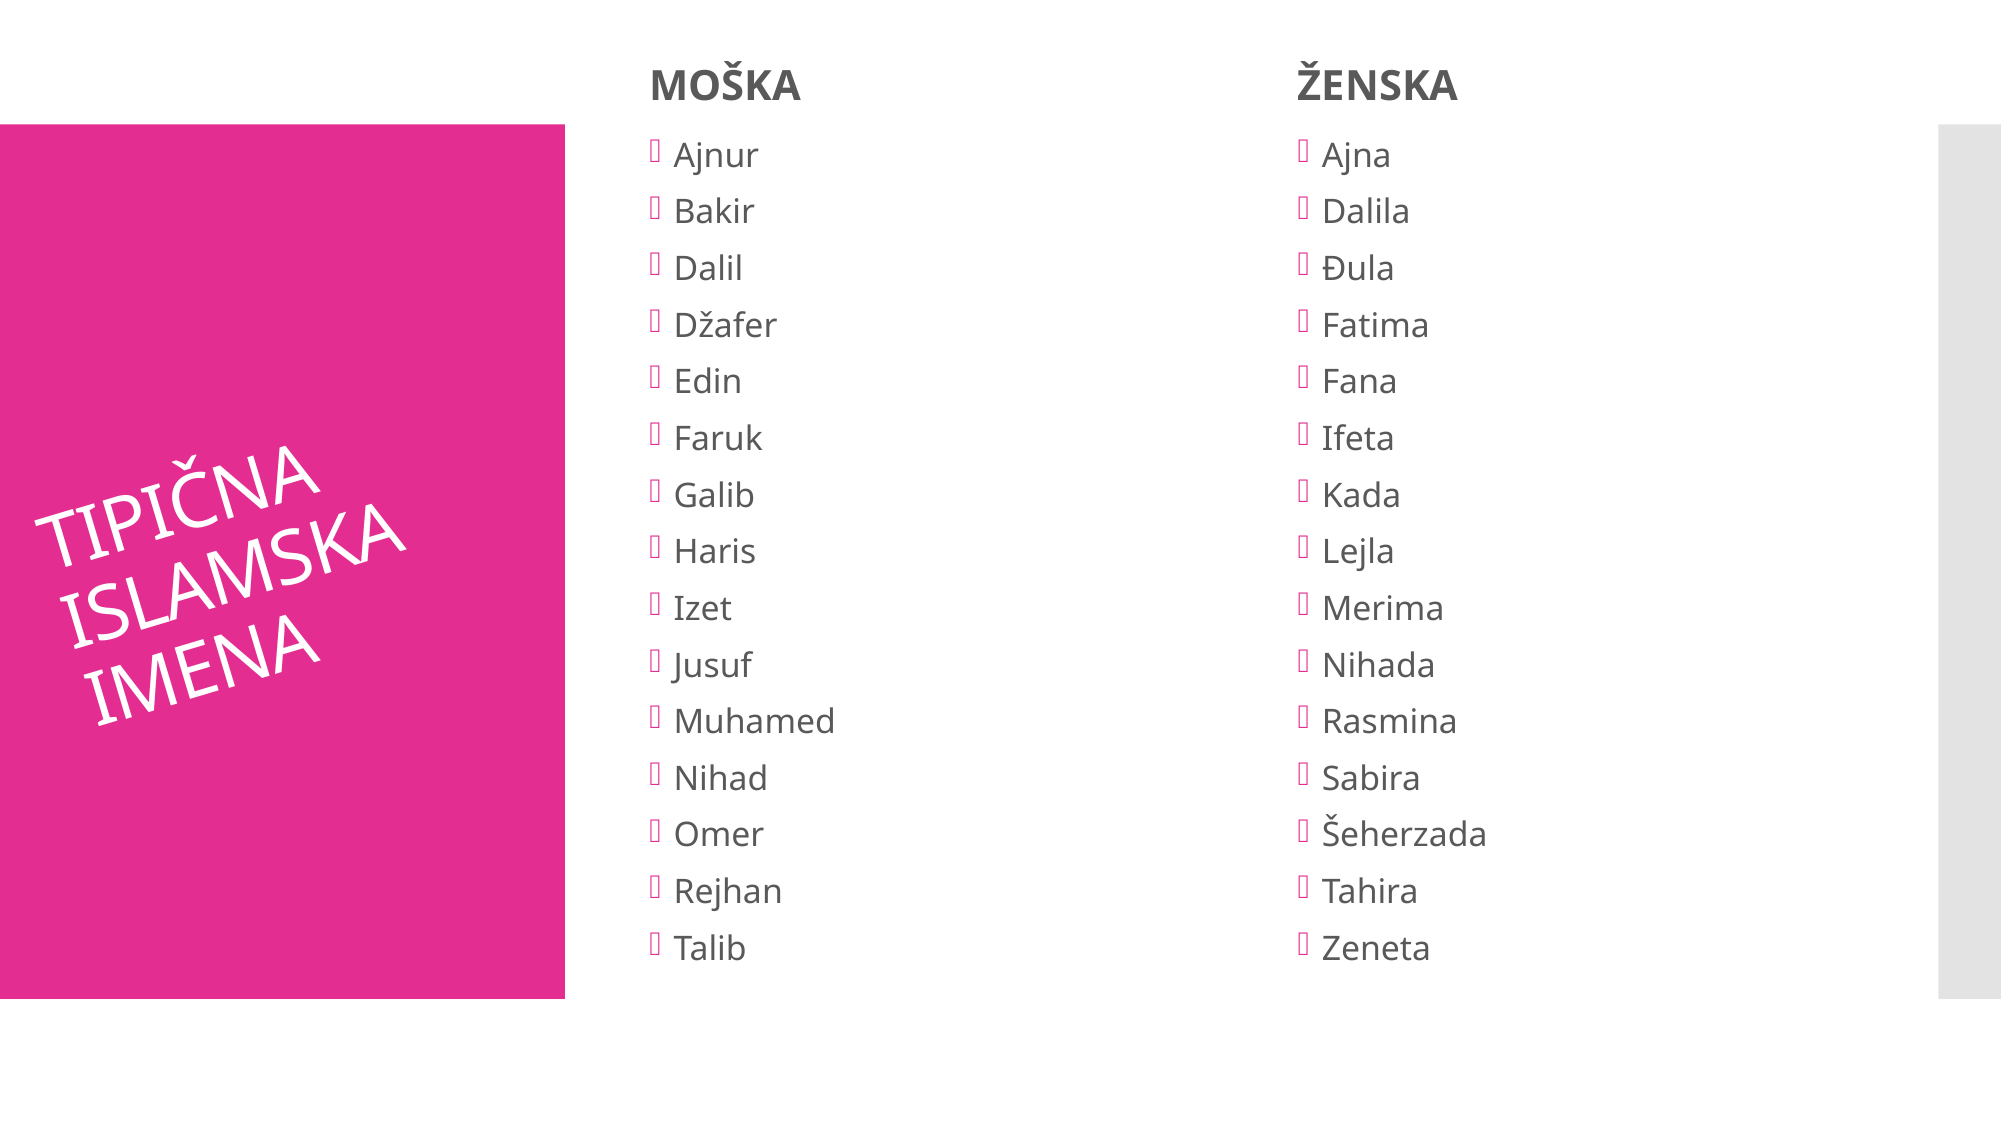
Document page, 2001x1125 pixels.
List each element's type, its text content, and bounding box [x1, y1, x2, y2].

list Ajnur Bakir Dalil Džafer Edin Faruk Galib Haris Izet Jusuf Muhamed Nihad Omer Rejhan Talib [634, 130, 1205, 977]
list ŽENSKA [1282, 0, 1853, 118]
title TIPIČNA ISLAMSKA IMENA [0, 130, 624, 993]
list Ajna Dalila Đula Fatima Fana Ifeta Kada Lejla Merima Nihada Rasmina Sabira Šeherzada Tahira Zeneta [1282, 130, 1853, 977]
list MOŠKA [634, 0, 1205, 118]
